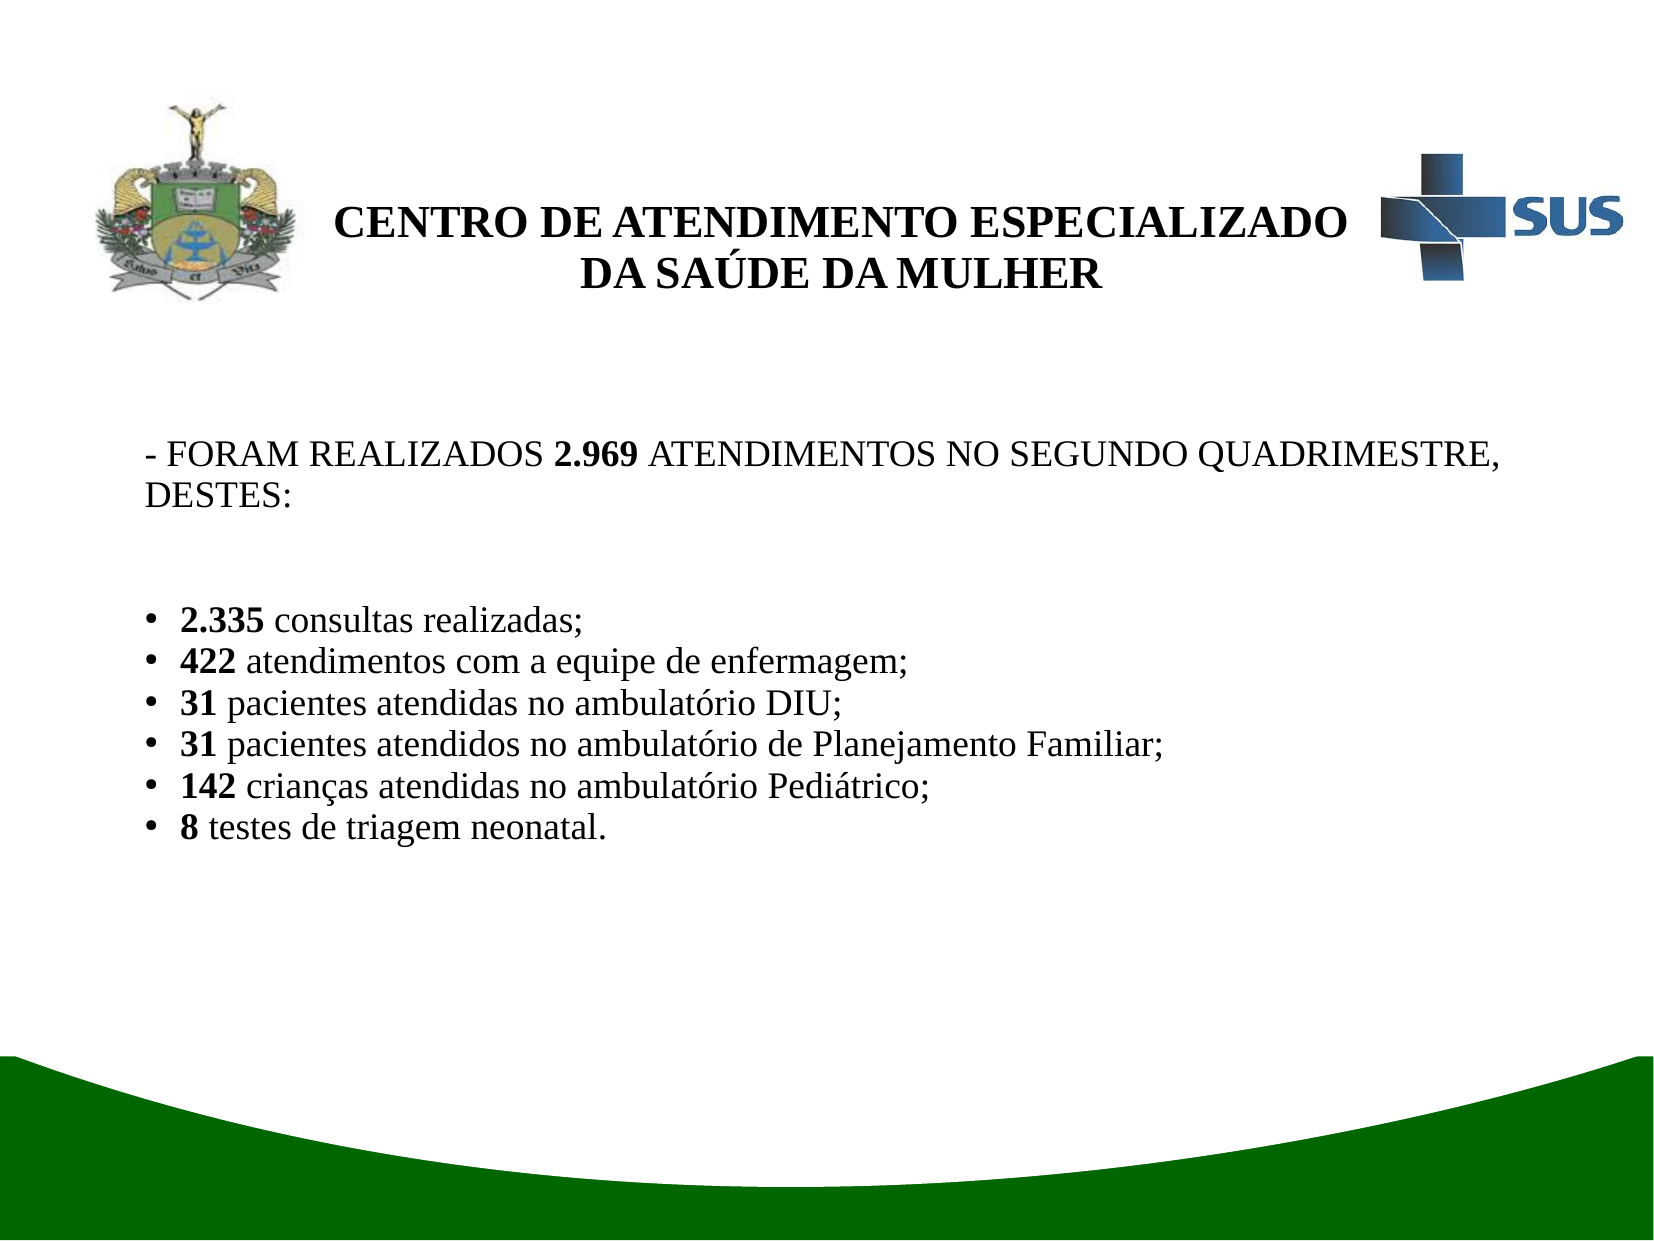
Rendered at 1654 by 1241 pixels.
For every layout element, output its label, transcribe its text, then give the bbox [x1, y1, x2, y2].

picture [1380, 153, 1630, 281]
picture [82, 94, 308, 319]
text_box [0, 1050, 1654, 1241]
text_box CENTRO DE ATENDIMENTO ESPECIALIZADO DA SAÚDE DA MULHER [318, 189, 1365, 307]
text_box - FORAM REALIZADOS 2.969 ATENDIMENTOS NO SEGUNDO QUADRIMESTRE, DESTES: 2.335 consultas realizadas; 422 atendimentos com a equipe de enfermagem; 31 pacientes atendidas no ambulatório DIU; 31 pacientes atendidos no ambulatório de Planejamento Familiar; 142 crianças atendidas no ambulatório Pediátrico; 8 testes de triagem neonatal. [129, 425, 1524, 1182]
